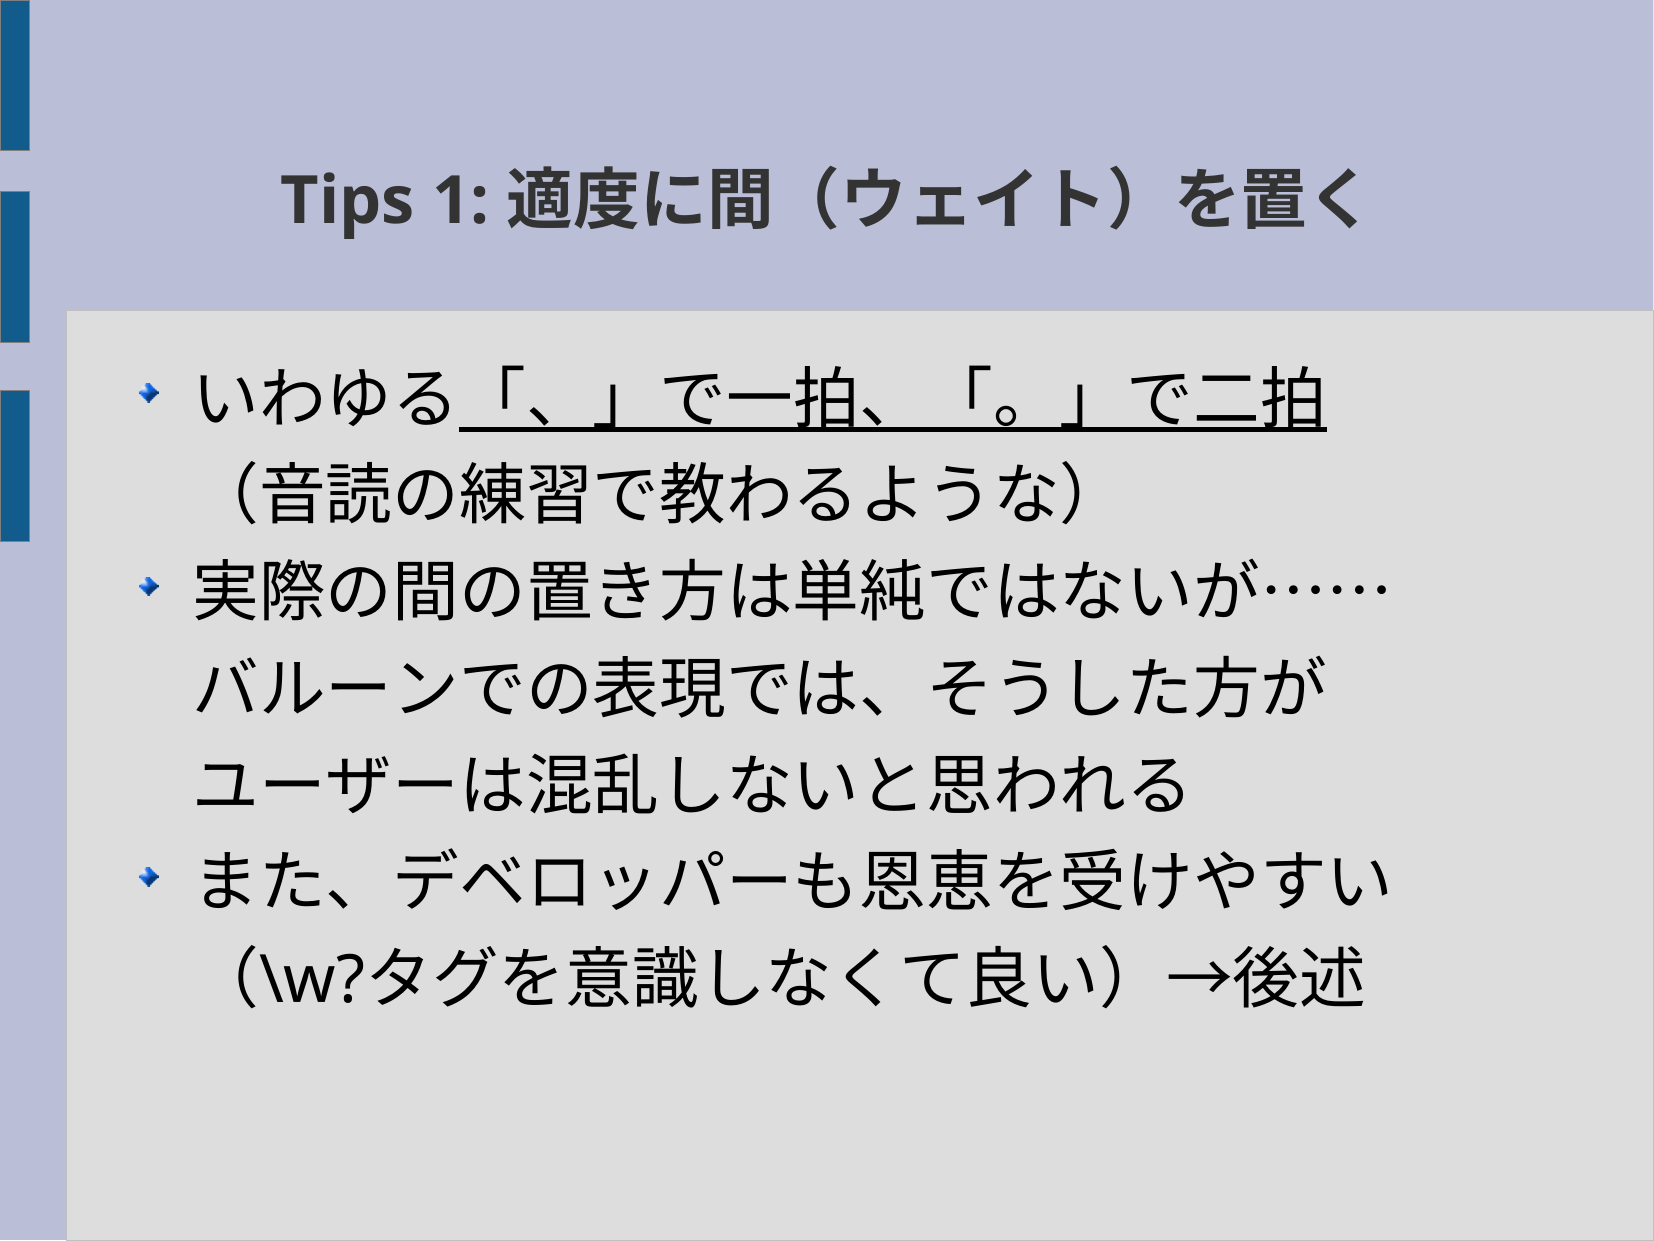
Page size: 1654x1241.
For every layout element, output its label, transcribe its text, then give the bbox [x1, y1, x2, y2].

list いわゆる「、」で一拍、「。」で二拍 （音読の練習で教わるような） 実際の間の置き方は単純ではないが…… バルーンでの表現では、そうした方が ユーザーは混乱しないと思われる また、デベロッパーも恩恵を受けやすい （\w?タグを意識しなくて良い）→後述 [121, 344, 1534, 1127]
title Tips 1: 適度に間（ウェイト）を置く [121, 91, 1534, 299]
